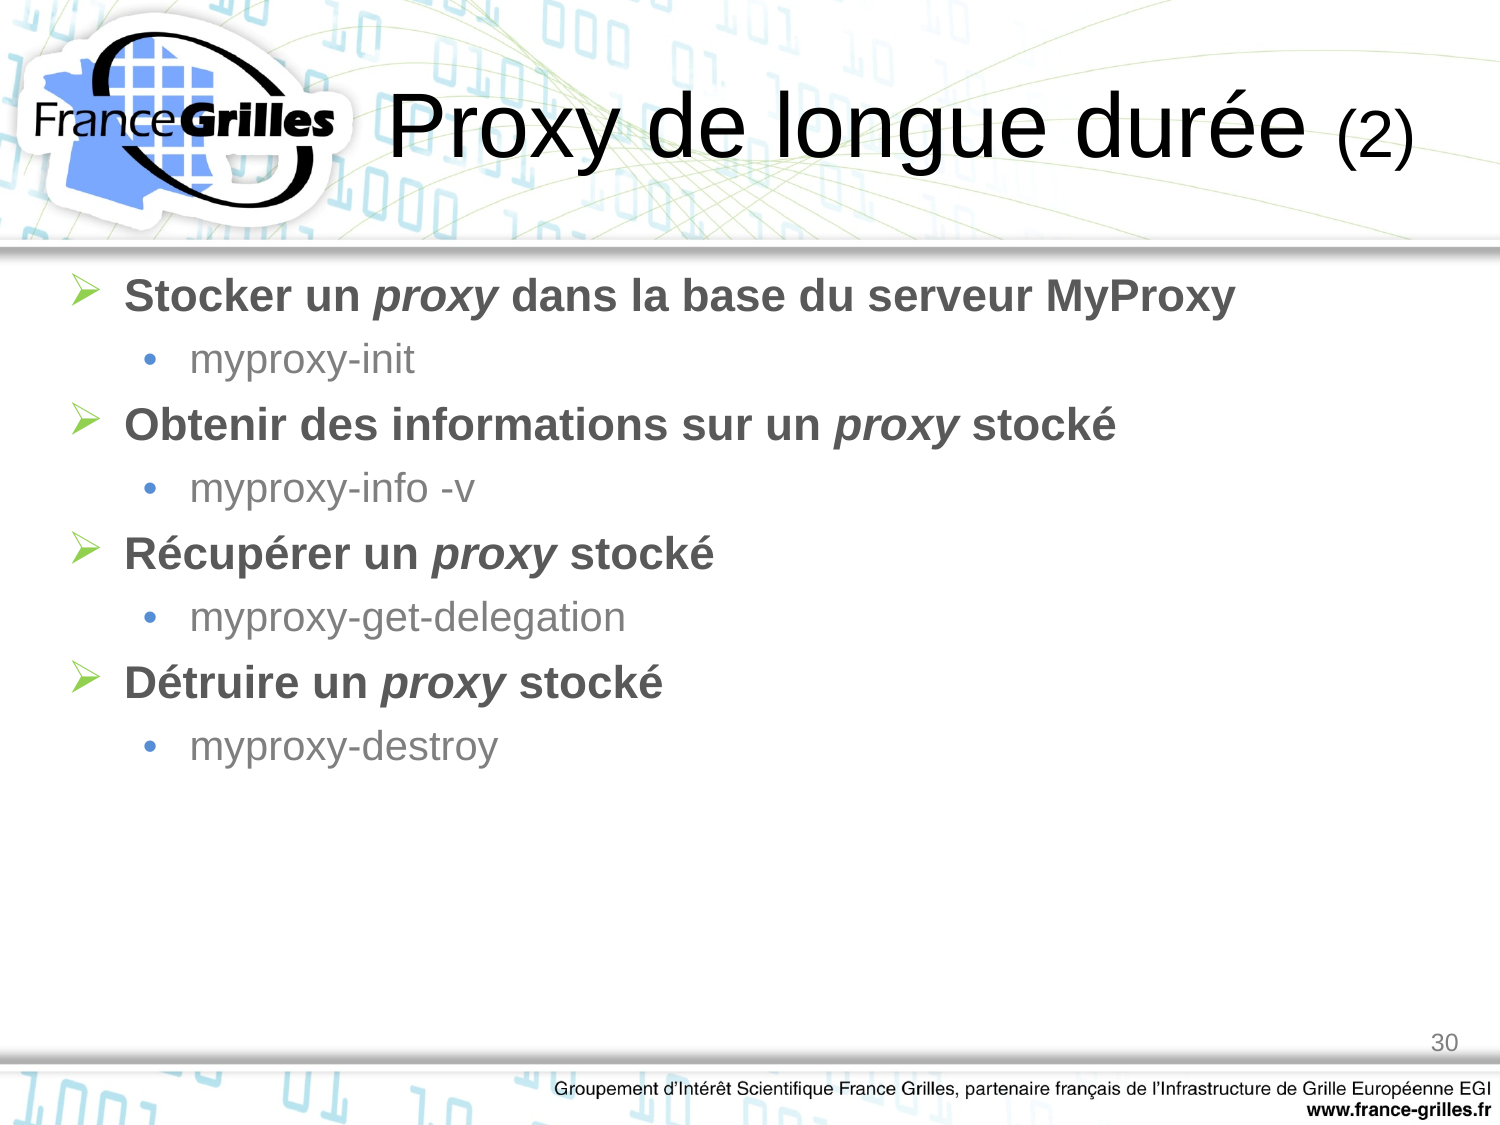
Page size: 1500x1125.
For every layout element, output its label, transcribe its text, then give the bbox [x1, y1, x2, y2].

picture [0, 0, 1500, 1125]
list Stocker un proxy dans la base du serveur MyProxy myproxy-init Obtenir des informations sur un proxy stocké myproxy-info -v Récupérer un proxy stocké myproxy-get-delegation Détruire un proxy stocké myproxy-destroy [53, 262, 1459, 1024]
title Proxy de longue durée (2) [372, 7, 1459, 244]
